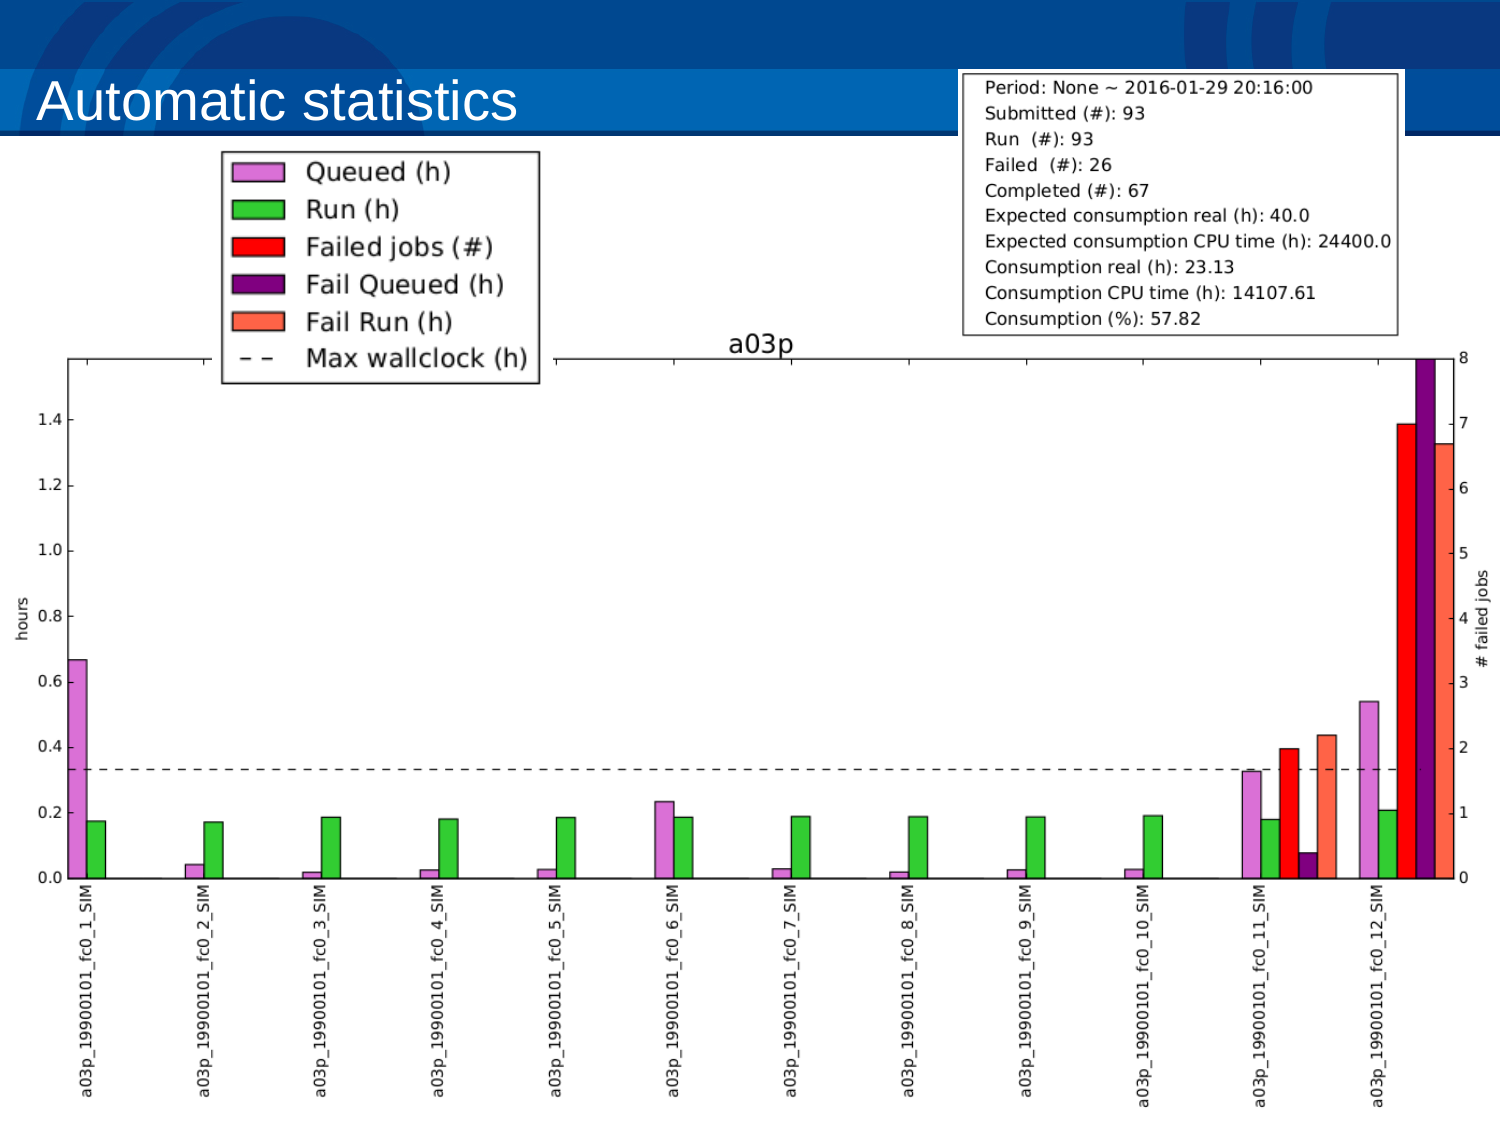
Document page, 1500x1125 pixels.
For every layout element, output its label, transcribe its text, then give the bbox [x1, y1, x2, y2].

picture [0, 0, 1500, 1123]
text_box Automatic statistics [2, 59, 727, 137]
